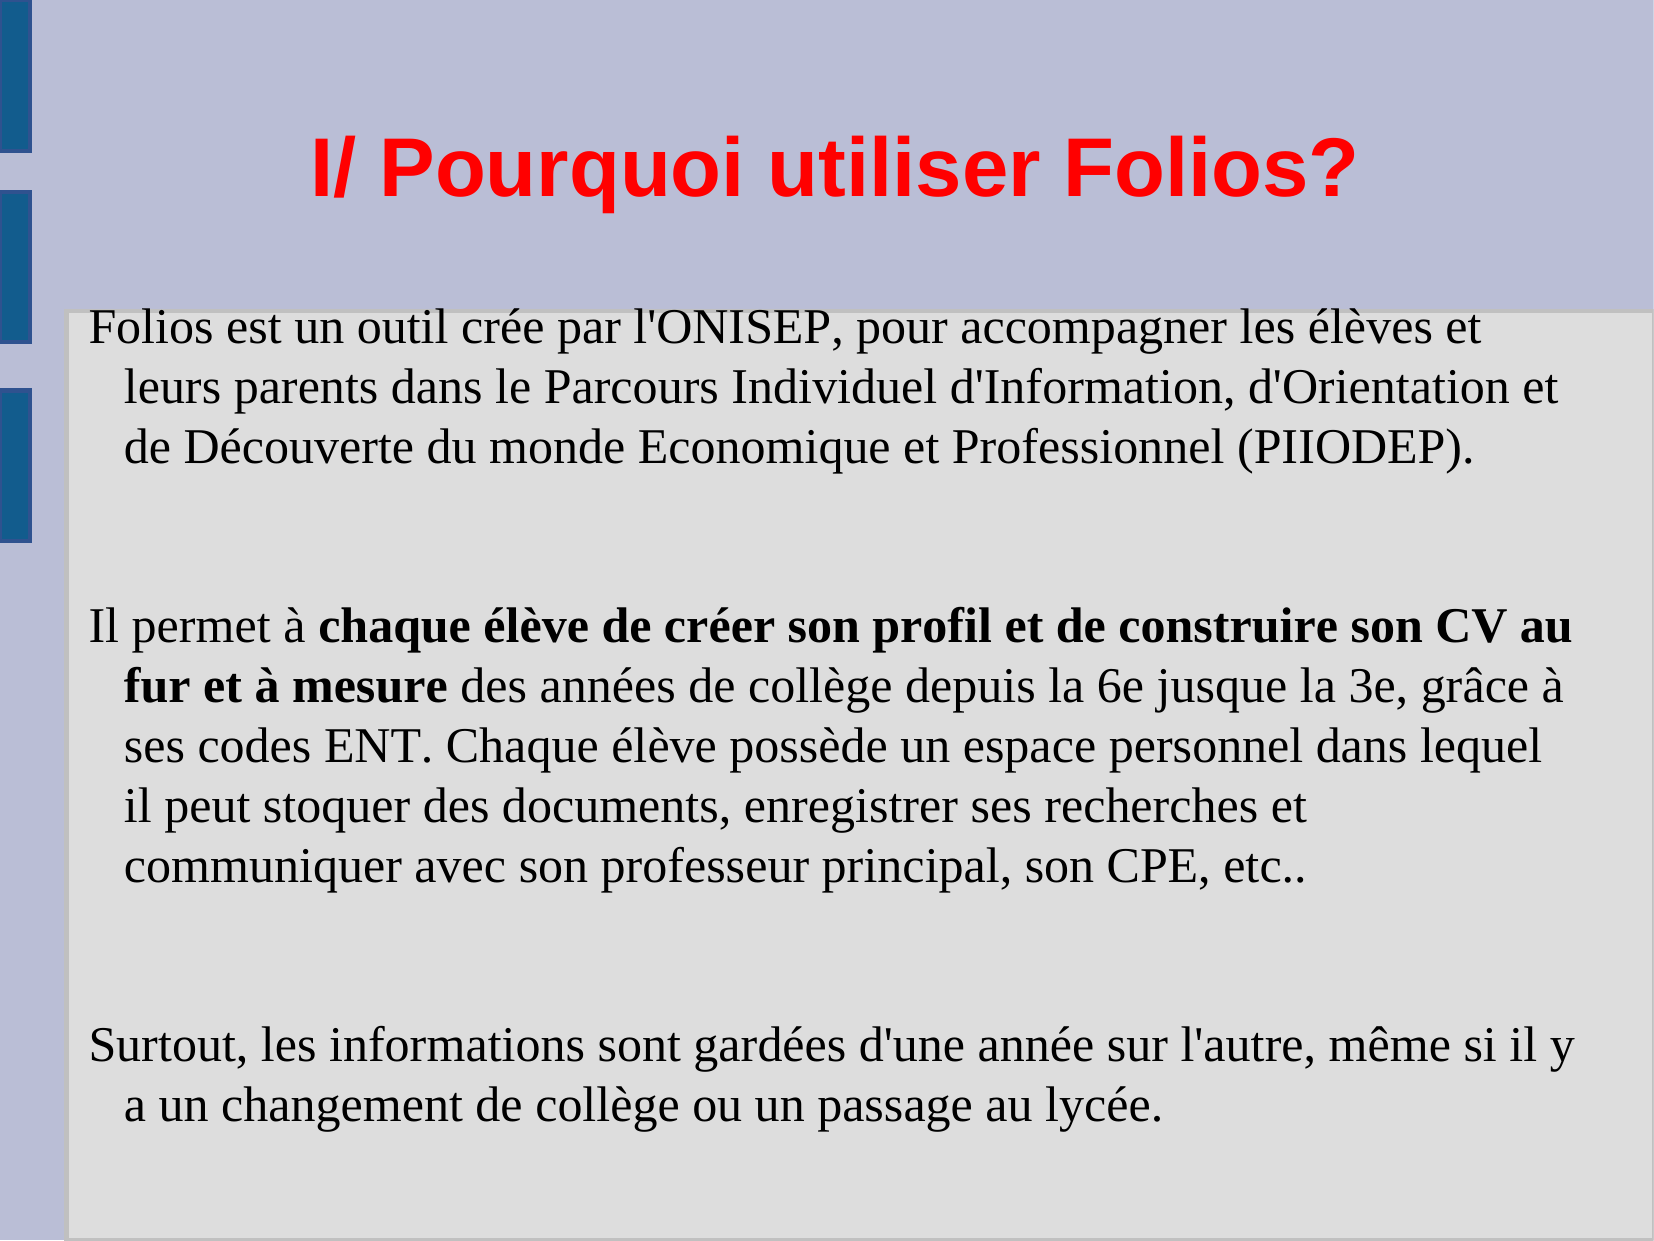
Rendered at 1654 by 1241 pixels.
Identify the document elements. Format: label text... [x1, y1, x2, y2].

subtitle Folios est un outil crée par l'ONISEP, pour accompagner les élèves et leurs parents dans le Parcours Individuel d'Information, d'Orientation et de Découverte du monde Economique et Professionnel (PIIODEP). Il permet à chaque élève de créer son profil et de construire son CV au fur et à mesure des années de collège depuis la 6e jusque la 3e, grâce à ses codes ENT. Chaque élève possède un espace personnel dans lequel il peut stoquer des documents, enregistrer ses recherches et communiquer avec son professeur principal, son CPE, etc.. Surtout, les informations sont gardées d'une année sur l'autre, même si il y a un changement de collège ou un passage au lycée. [88, 293, 1577, 1182]
title I/ Pourquoi utiliser Folios? [76, 59, 1595, 267]
